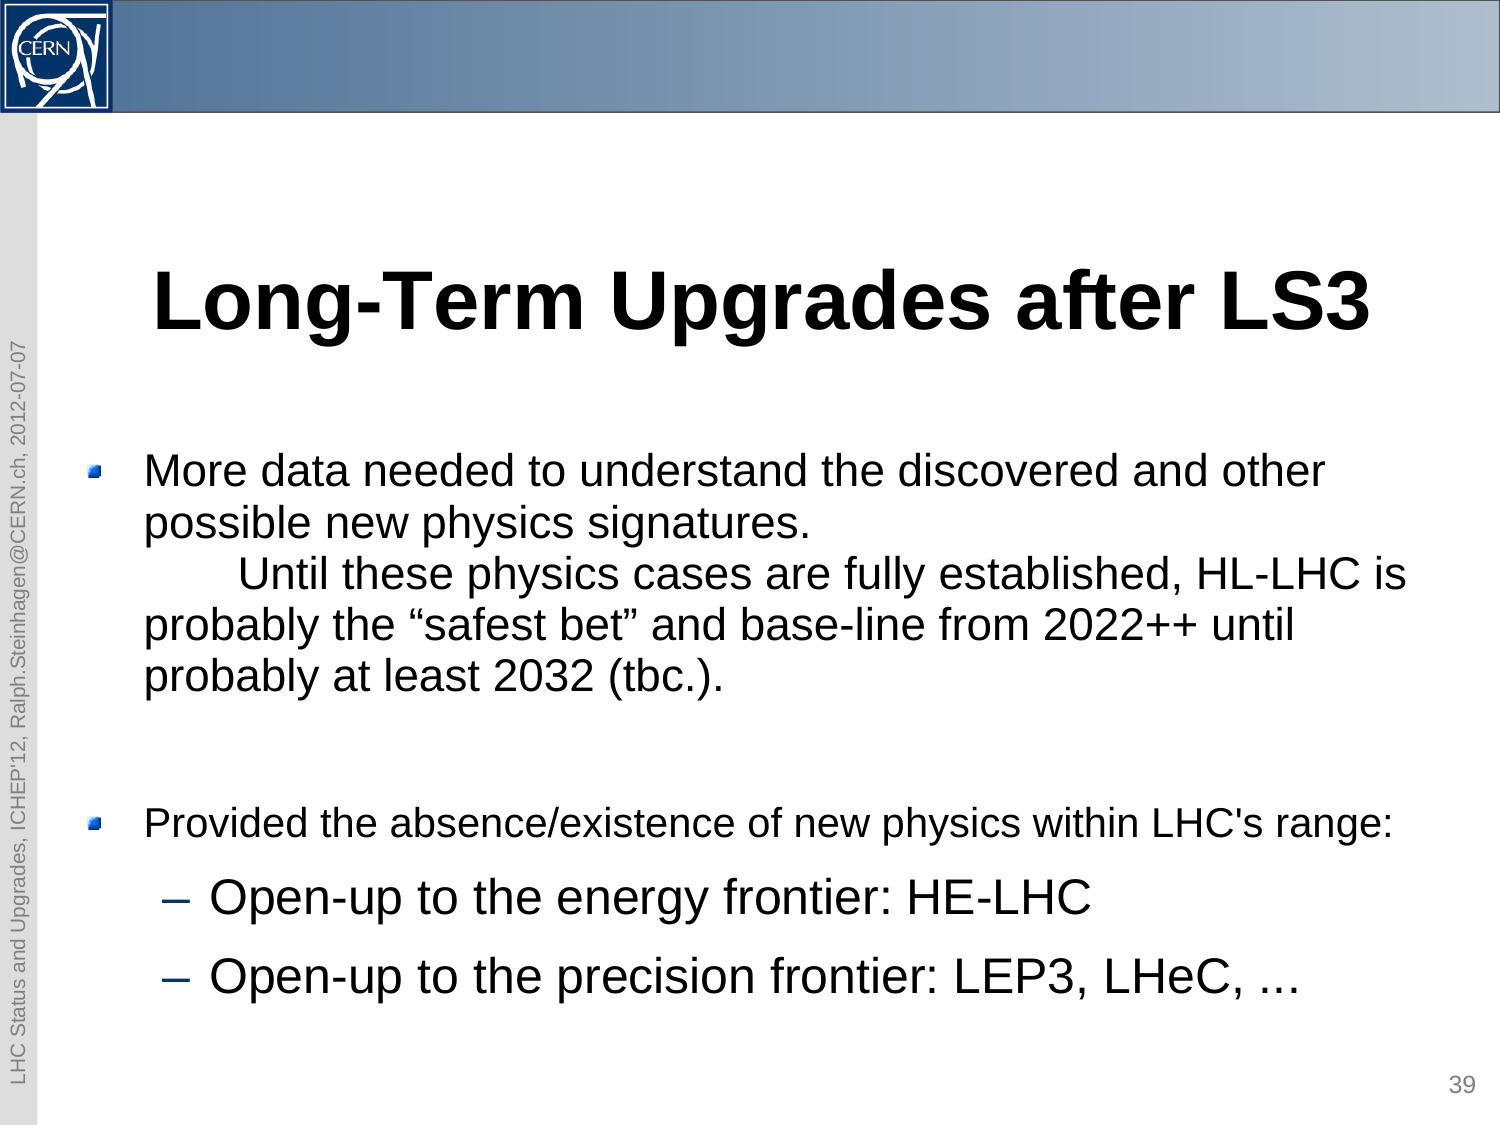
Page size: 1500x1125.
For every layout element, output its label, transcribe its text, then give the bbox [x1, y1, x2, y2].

picture [0, 0, 113, 113]
list Long-Term Upgrades after LS3 More data needed to understand the discovered and other possible new physics signatures. Until these physics cases are fully established, HL-LHC is probably the “safest bet” and base-line from 2022++ until probably at least 2032 (tbc.). Provided the absence/existence of new physics within LHC's range: Open-up to the energy frontier: HE-LHC Open-up to the precision frontier: LEP3, LHeC, ... [87, 137, 1438, 1030]
title [150, 0, 1201, 113]
